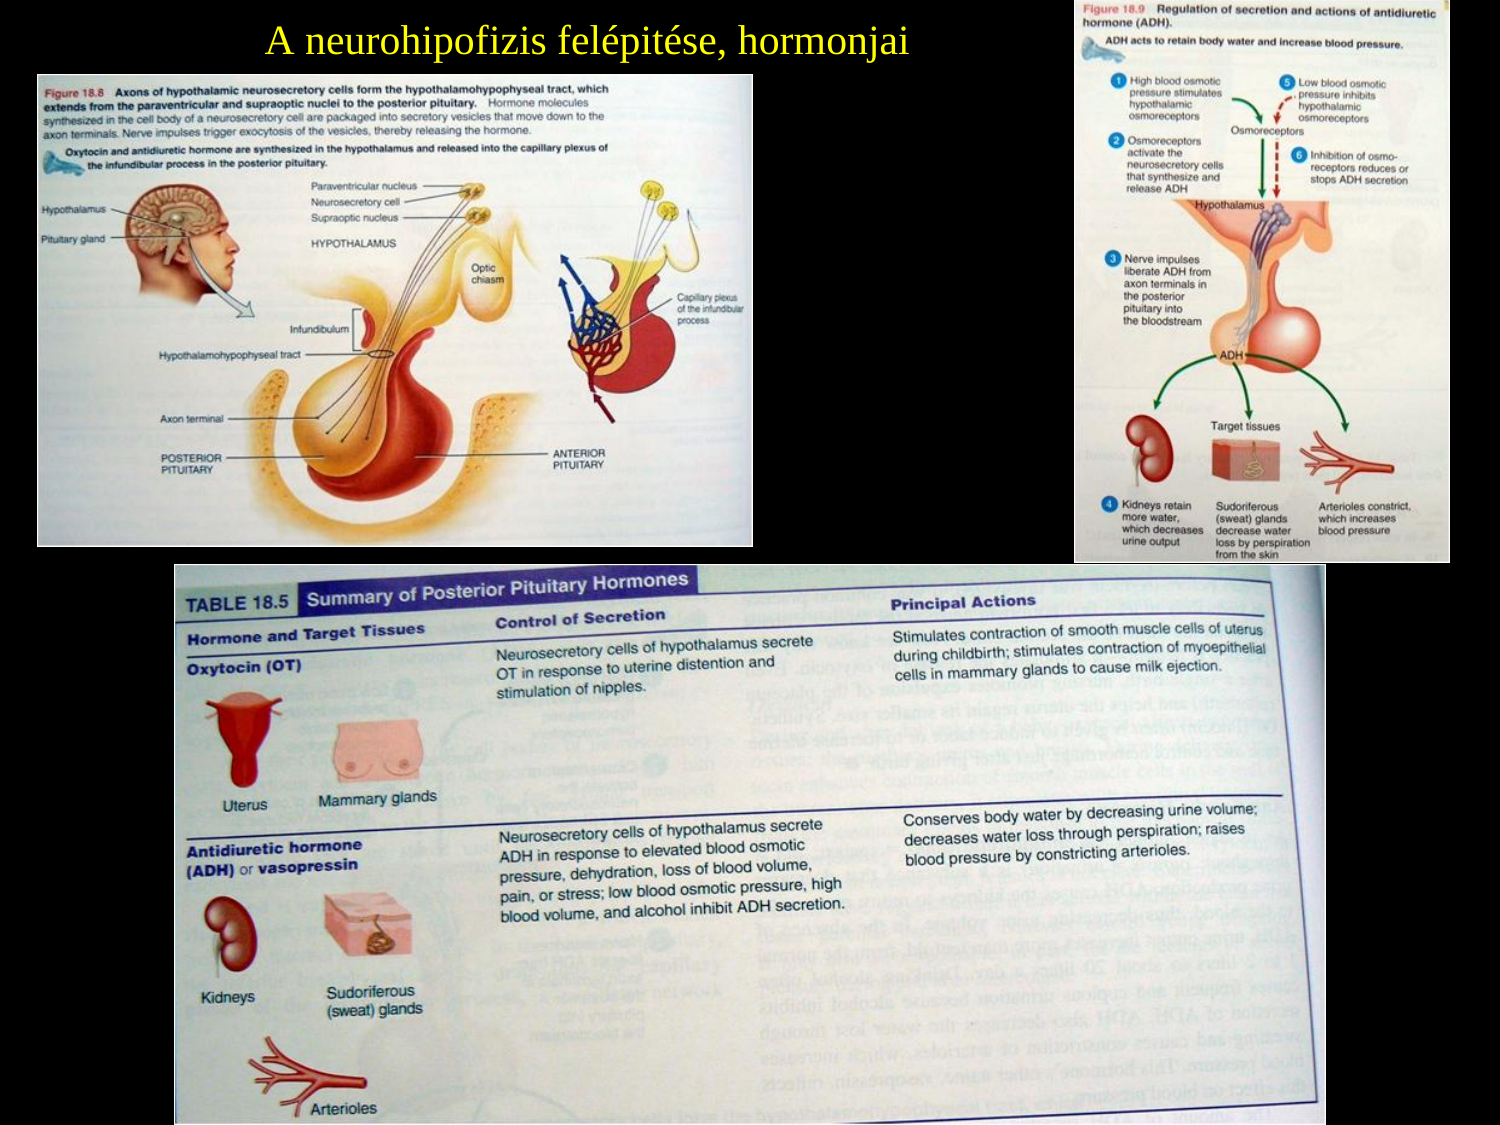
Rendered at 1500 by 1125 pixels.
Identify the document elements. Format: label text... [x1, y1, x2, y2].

title A neurohipofizis felépitése, hormonjai [112, 0, 1063, 76]
picture [1074, 0, 1450, 563]
picture [174, 564, 1326, 1125]
picture [37, 74, 753, 547]
